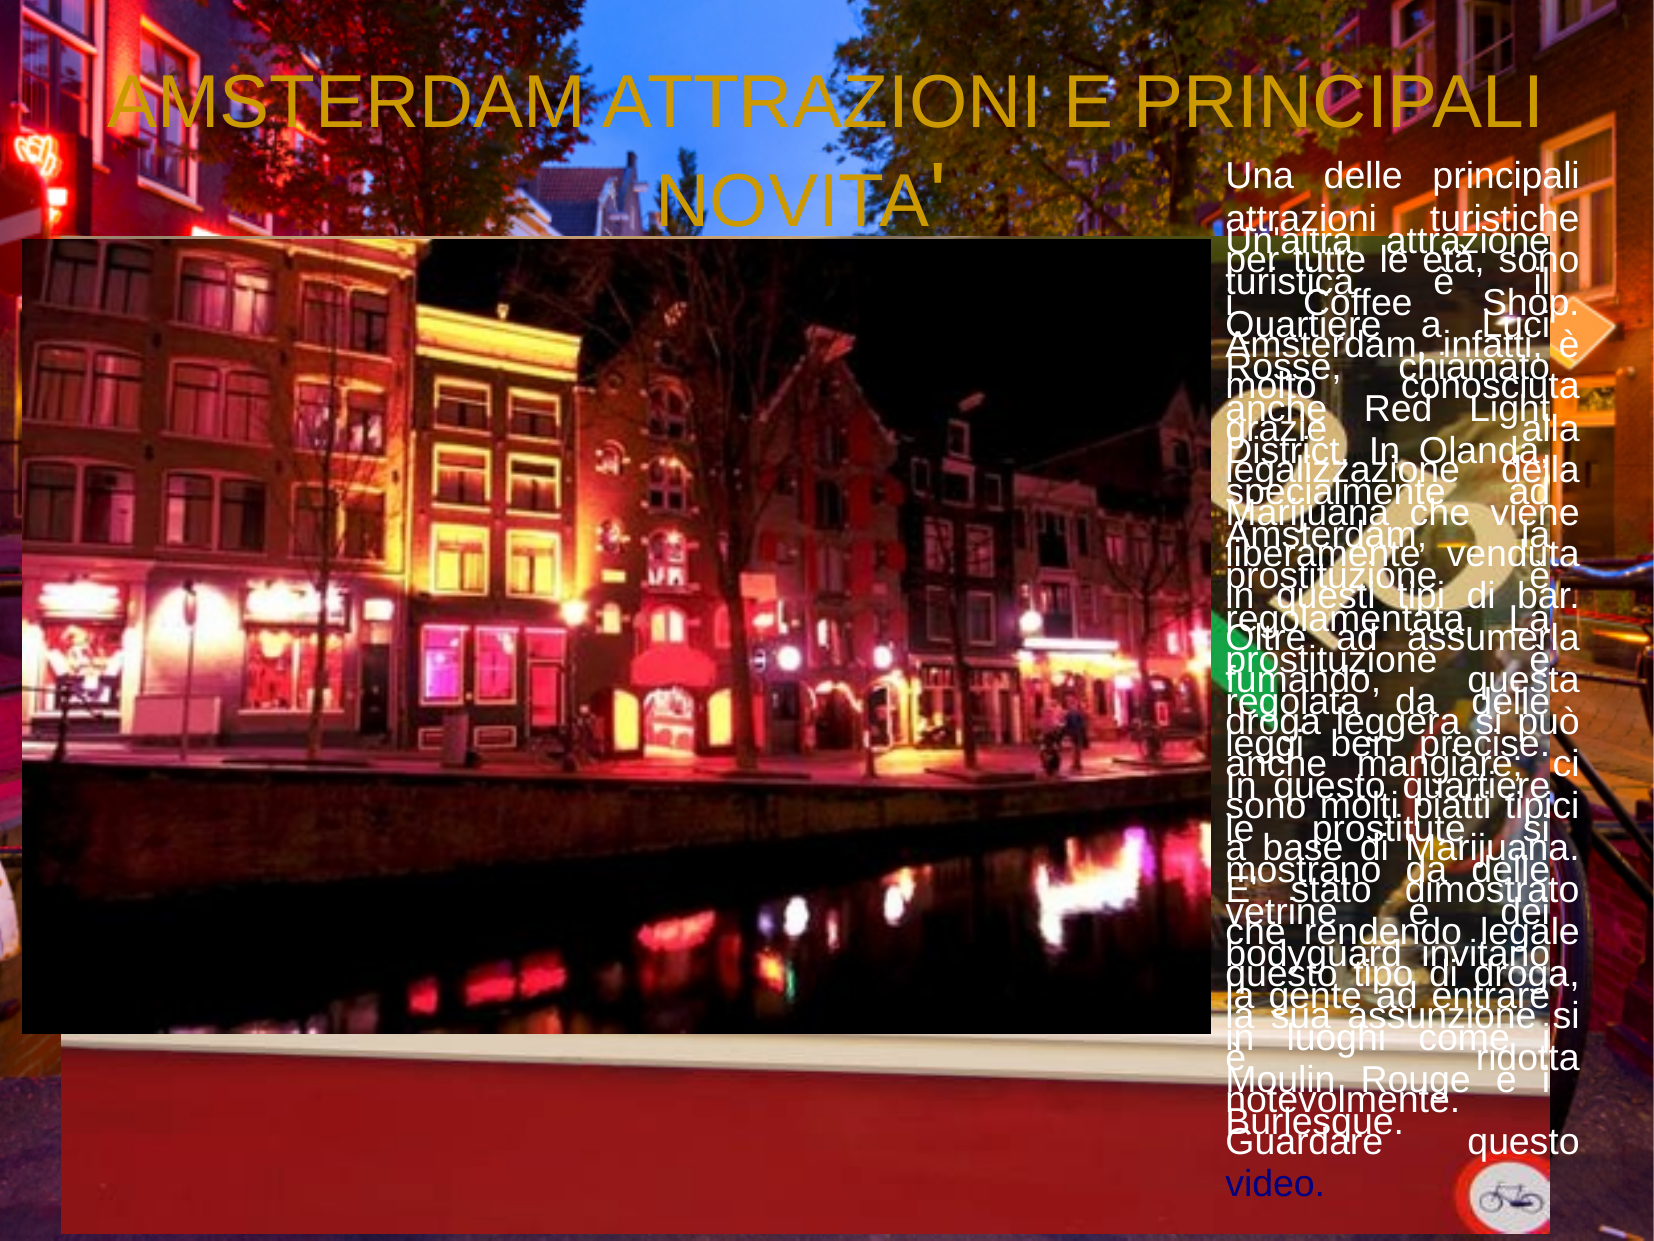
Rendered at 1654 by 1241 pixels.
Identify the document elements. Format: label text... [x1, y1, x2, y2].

text_box Un'altra attrazione turistica è il Quartiere a Luci Rosse, chiamato anche Red Light District. In Olanda, specialmente ad Amsterdam, la prostituzione è regolamentata. La prostituzione è regolata da delle leggi ben precise. In questo quartiere le prostitute si mostrano da delle vetrine e dei bodyguard invitano la gente ad entrare in luoghi come i Moulin Rouge e i Burlesque. [1210, 211, 1565, 1152]
title AMSTERDAM ATTRAZIONI E PRINCIPALI NOVITA' [82, 49, 1571, 236]
text_box Una delle principali attrazioni turistiche per tutte le età, sono i Coffee Shop. Amsterdam, infatti, è molto conosciuta grazie alla legalizzazione della Marijuana che viene liberamente venduta in questi tipi di bar. Oltre ad assumerla fumando, questa droga leggera si può anche mangiare; ci sono molti piatti tipici a base di Marijuana. E' stato dimostrato che rendendo legale questo tipo di droga, la sua assunzione si è ridotta notevolmente. Guardare questo video. [1210, 147, 1595, 1214]
picture [0, 0, 1654, 1241]
